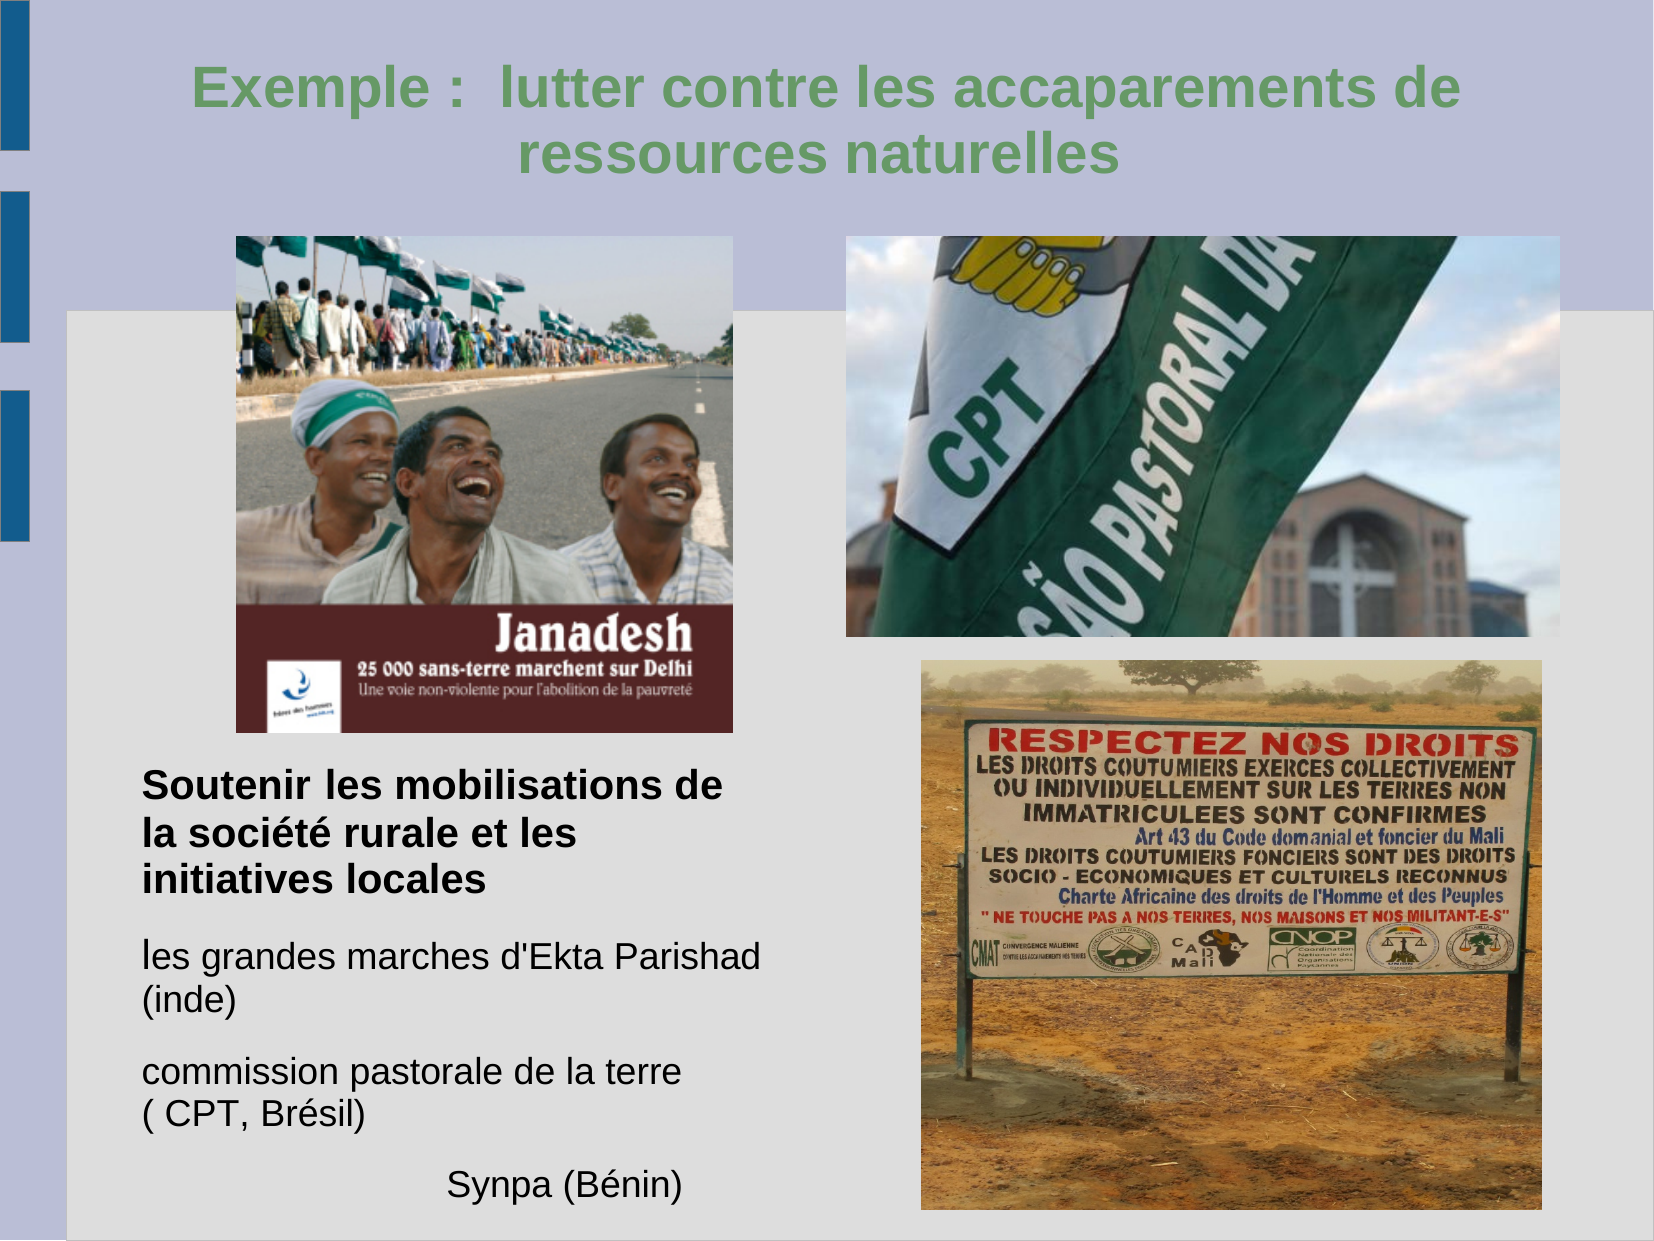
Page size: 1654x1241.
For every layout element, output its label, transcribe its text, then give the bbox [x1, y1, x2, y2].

list Soutenir les mobilisations de la société rurale et les initiatives locales les grandes marches d'Ekta Parishad (inde) commission pastorale de la terre ( CPT, Brésil) Synpa (Bénin) [70, 754, 768, 1210]
picture [236, 236, 733, 733]
picture [846, 236, 1560, 637]
title Exemple : lutter contre les accaparements de ressources naturelles [121, 35, 1534, 206]
picture [921, 660, 1542, 1210]
